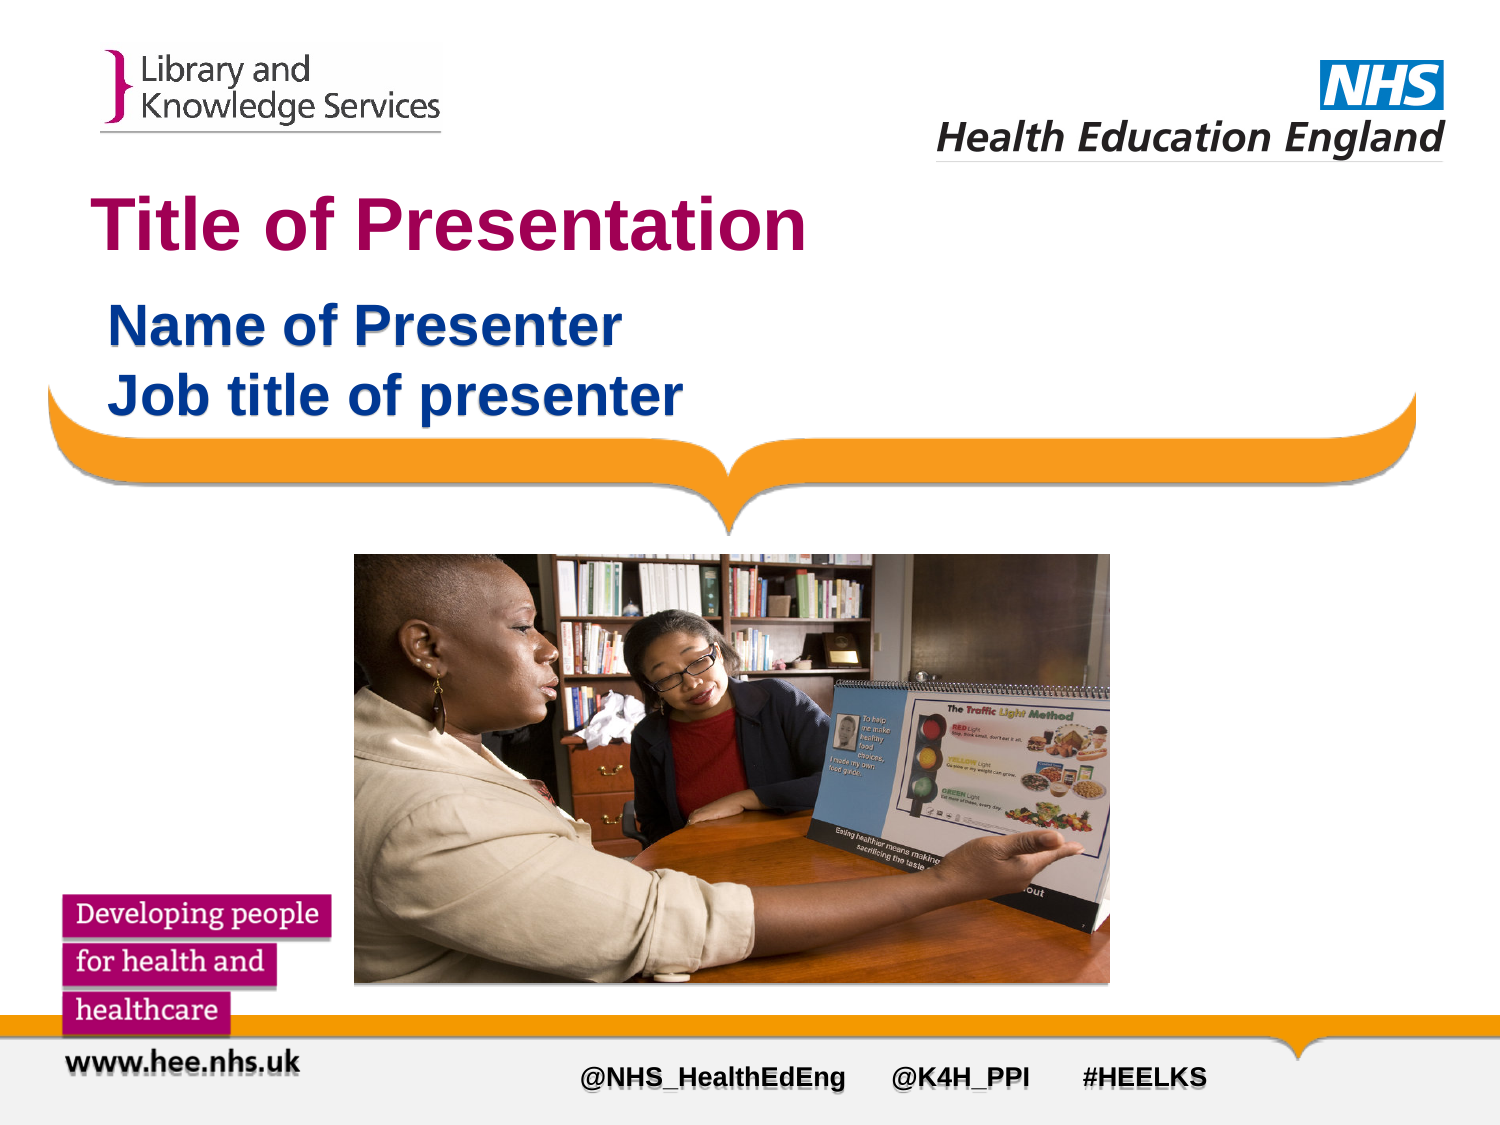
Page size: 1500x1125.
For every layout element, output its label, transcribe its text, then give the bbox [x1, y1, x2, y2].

title Title of Presentation [88, 184, 1364, 297]
text_box Name of Presenter Job title of presenter [92, 279, 850, 437]
picture [48, 880, 344, 1085]
picture [48, 384, 1416, 532]
text_box @NHS_HealthEdEng @K4H_PPI #HEELKS [565, 1052, 1441, 1113]
picture [354, 554, 1110, 983]
picture [100, 42, 443, 131]
